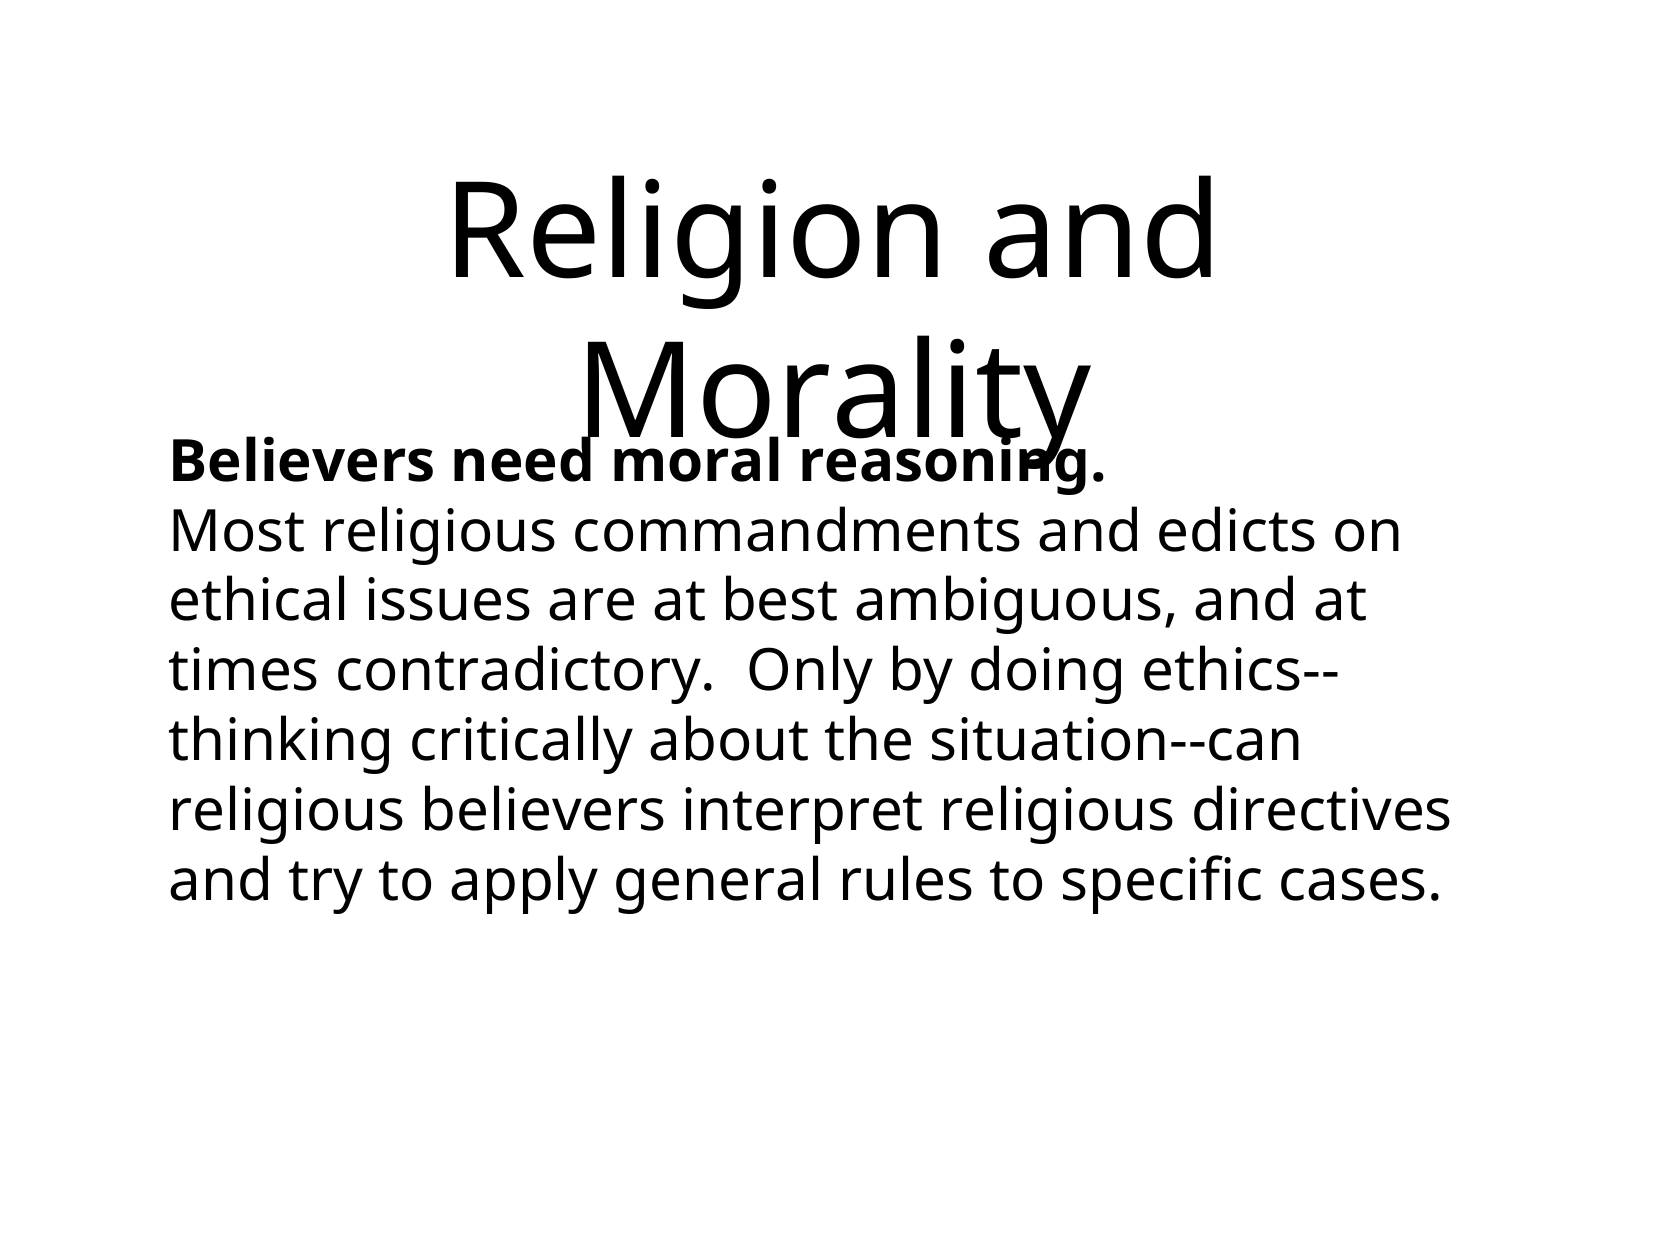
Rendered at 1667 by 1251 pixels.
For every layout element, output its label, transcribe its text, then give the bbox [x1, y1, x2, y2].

list Believers need moral reasoning. Most religious commandments and edicts on ethical issues are at best ambiguous, and at times contradictory. Only by doing ethics--thinking critically about the situation--can religious believers interpret religious directives and try to apply general rules to specific cases. [162, 416, 1505, 1144]
title Religion and Morality [162, 137, 1505, 307]
